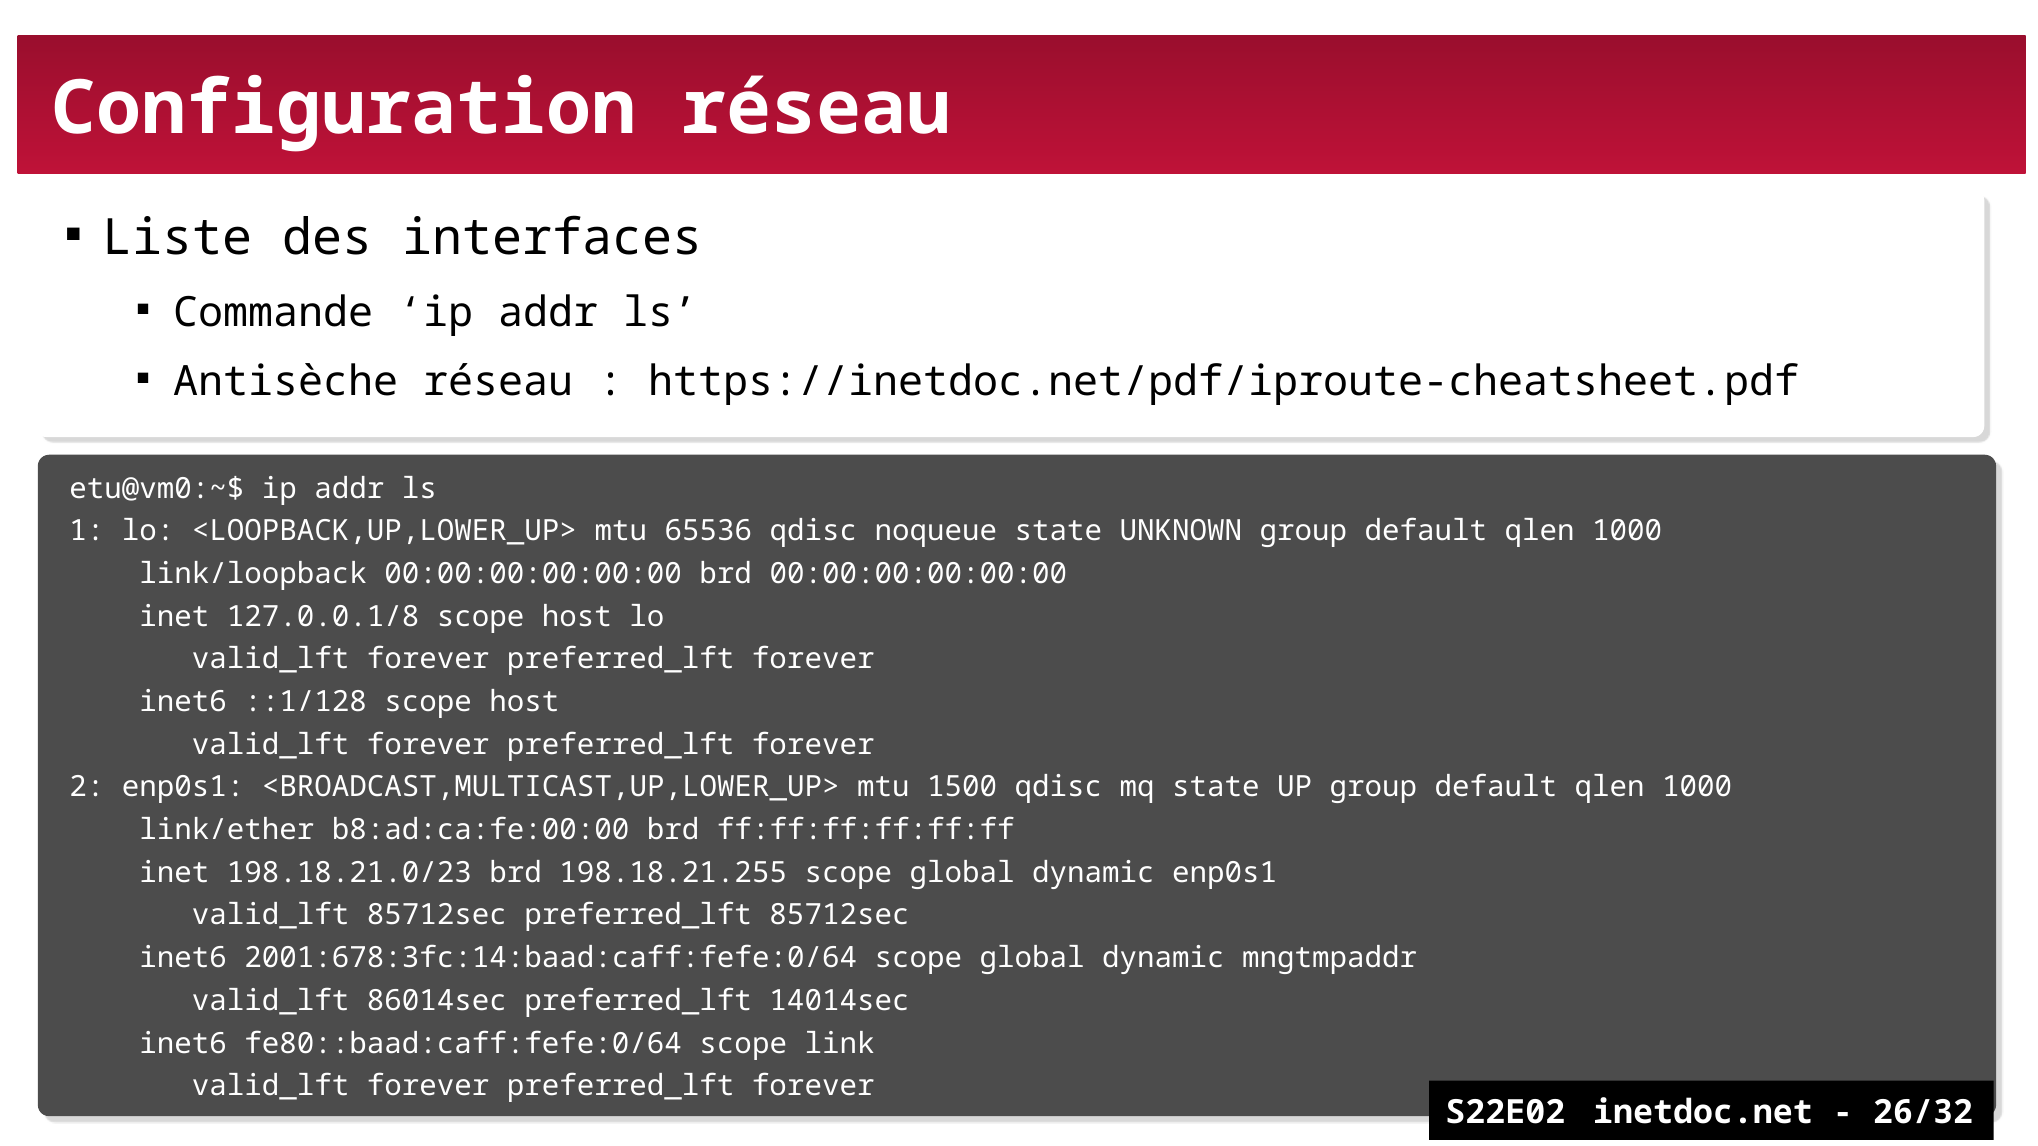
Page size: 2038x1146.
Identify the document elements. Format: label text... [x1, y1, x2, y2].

text_box Configuration réseau [17, 35, 2026, 174]
text_box Liste des interfaces Commande ‘ip addr ls’ Antisèche réseau : https://inetdoc.net/pdf/iproute-cheatsheet.pdf [35, 188, 1985, 438]
text_box etu@vm0:~$ ip addr ls 1: lo: <LOOPBACK,UP,LOWER_UP> mtu 65536 qdisc noqueue state UNKNOWN group default qlen 1000 link/loopback 00:00:00:00:00:00 brd 00:00:00:00:00:00 inet 127.0.0.1/8 scope host lo valid_lft forever preferred_lft forever inet6 ::1/128 scope host valid_lft forever preferred_lft forever 2: enp0s1: <BROADCAST,MULTICAST,UP,LOWER_UP> mtu 1500 qdisc mq state UP group default qlen 1000 link/ether b8:ad:ca:fe:00:00 brd ff:ff:ff:ff:ff:ff inet 198.18.21.0/23 brd 198.18.21.255 scope global dynamic enp0s1 valid_lft 85712sec preferred_lft 85712sec inet6 2001:678:3fc:14:baad:caff:fefe:0/64 scope global dynamic mngtmpaddr valid_lft 86014sec preferred_lft 14014sec inet6 fe80::baad:caff:fefe:0/64 scope link valid_lft forever preferred_lft forever [37, 454, 1997, 1117]
text_box S22E02 inetdoc.net - 32/32 [1429, 1080, 1994, 1140]
